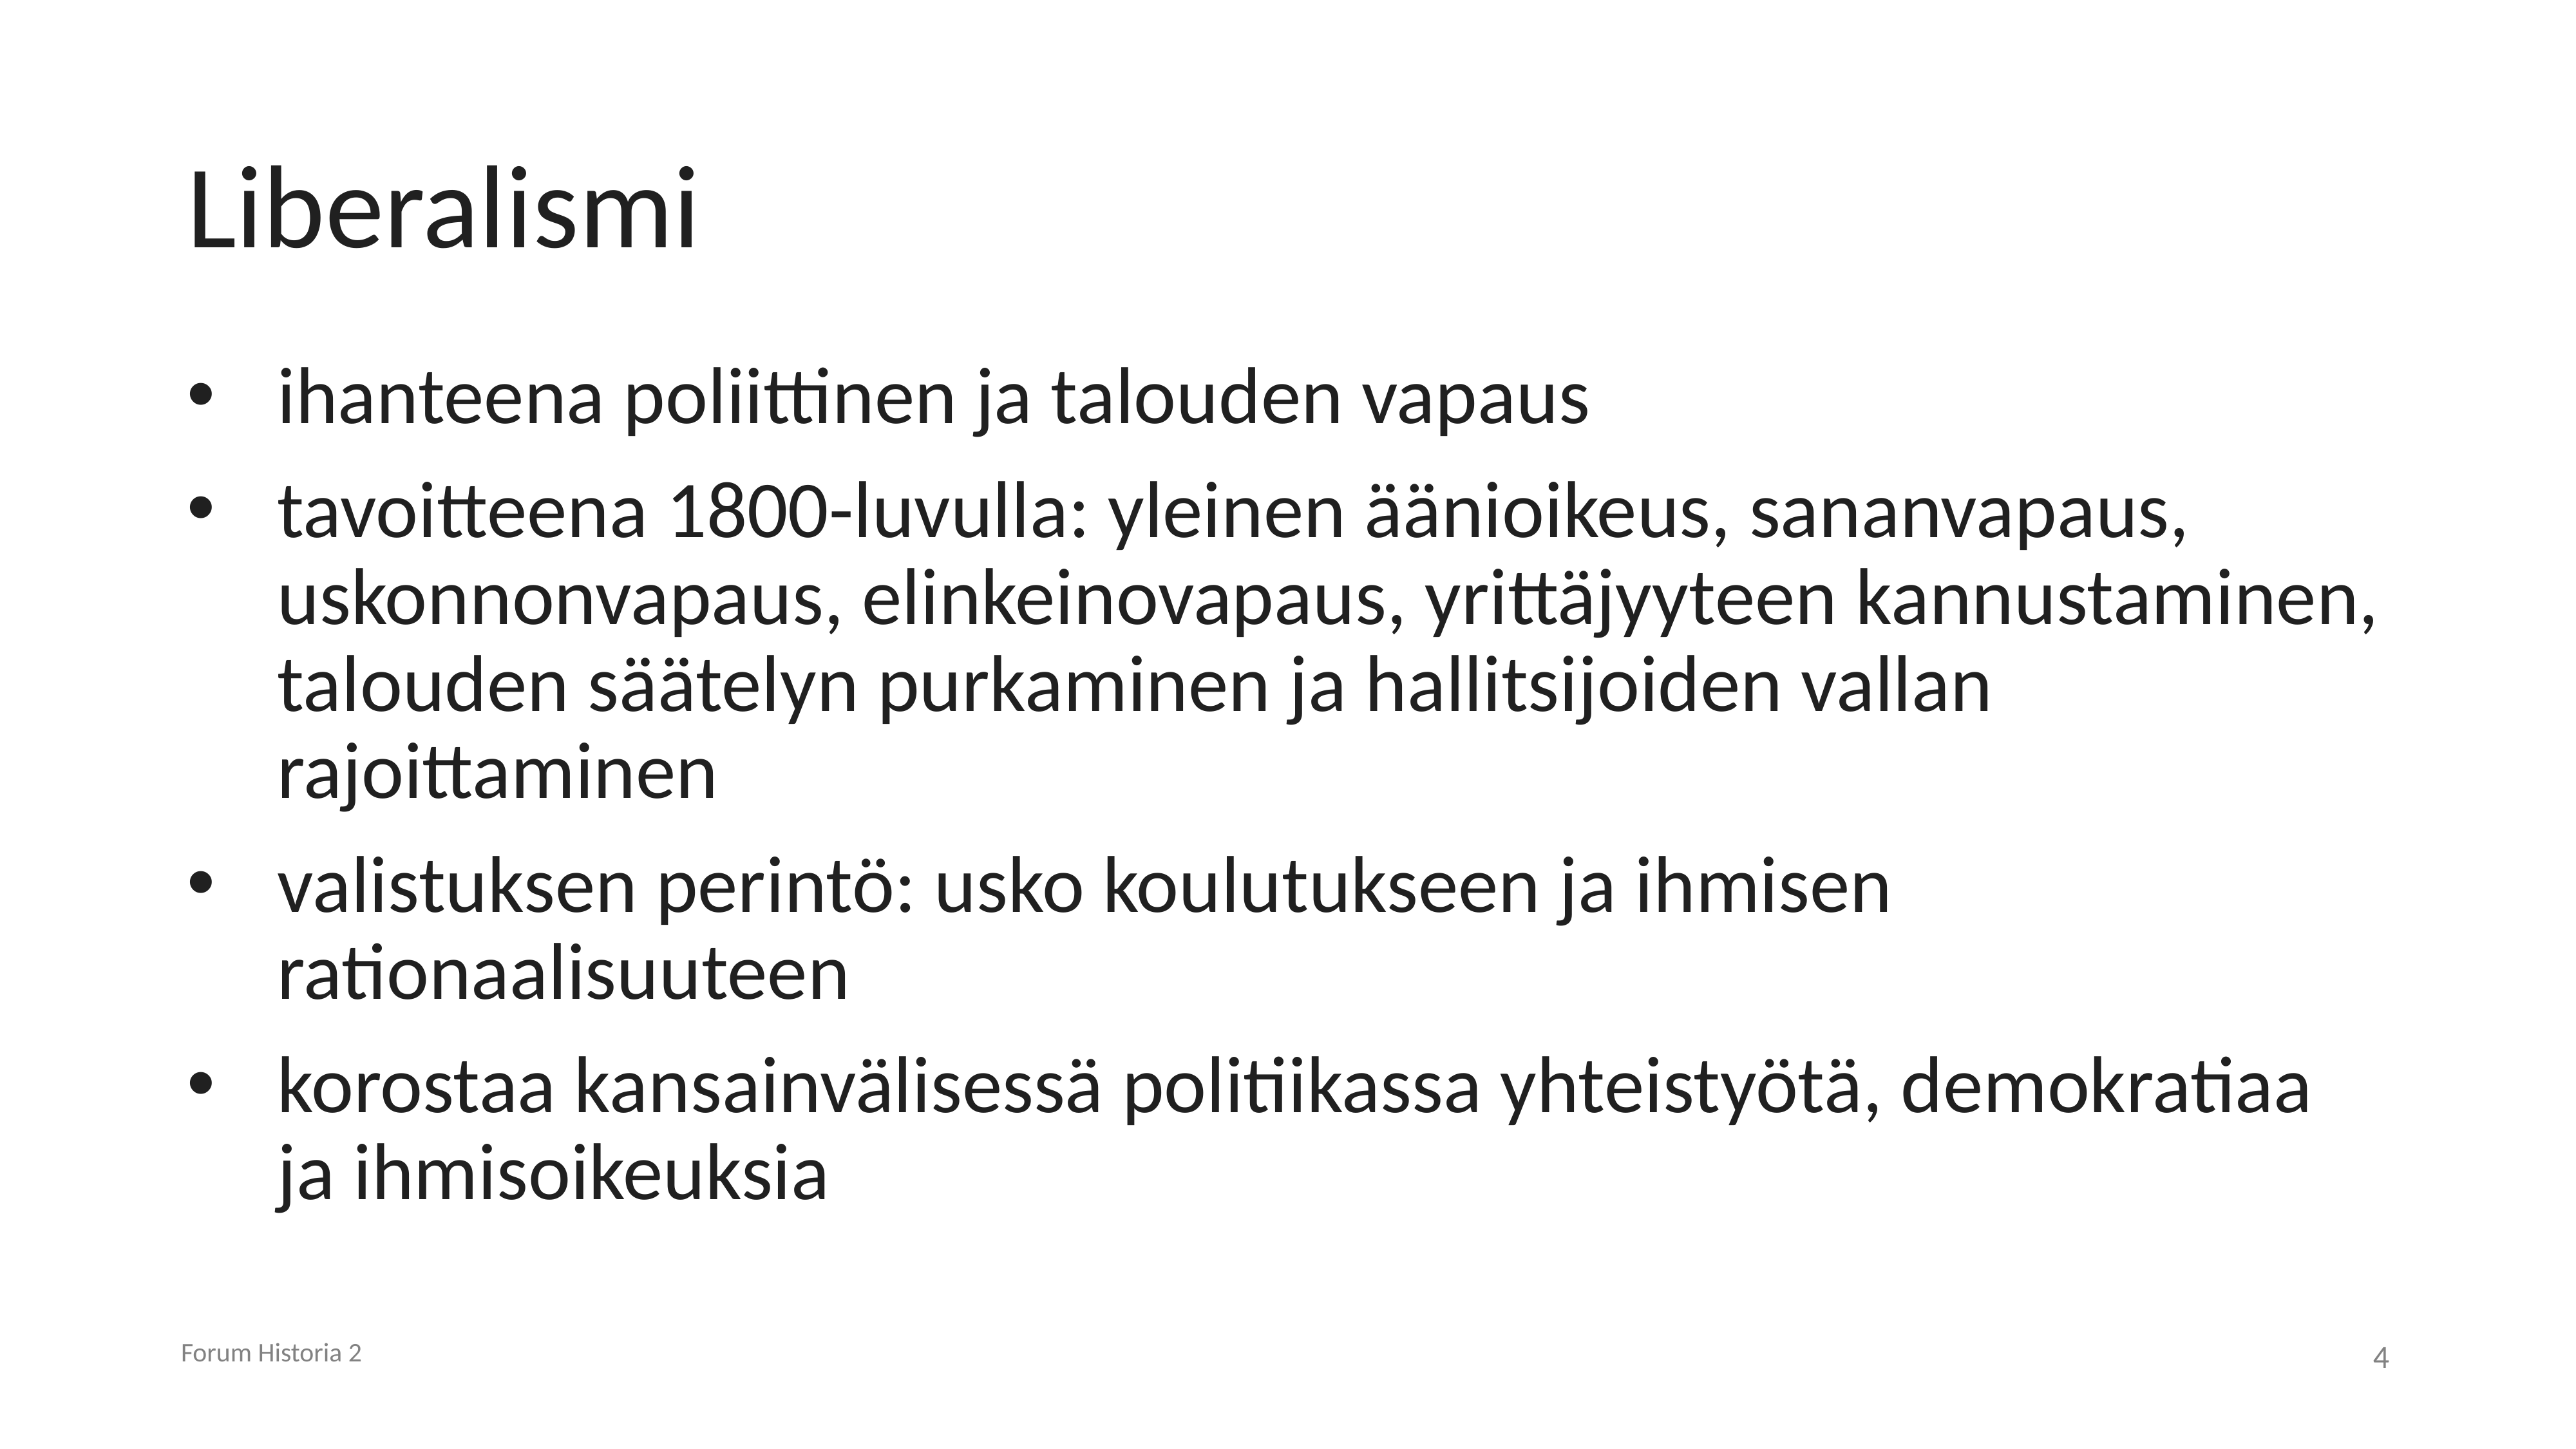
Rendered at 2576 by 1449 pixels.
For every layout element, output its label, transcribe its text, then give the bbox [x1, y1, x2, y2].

title Liberalismi [177, 69, 2399, 350]
footer Forum Historia 2 [171, 1294, 1041, 1372]
slide_number <numero> [1819, 1302, 2399, 1380]
list ihanteena poliittinen ja talouden vapaus tavoitteena 1800-luvulla: yleinen äänioikeus, sananvapaus, uskonnonvapaus, elinkeinovapaus, yrittäjyyteen kannustaminen, talouden säätelyn purkaminen ja hallitsijoiden vallan rajoittaminen valistuksen perintö: usko koulutukseen ja ihmisen rationaalisuuteen korostaa kansainvälisessä politiikassa yhteistyötä, demokratiaa ja ihmisoikeuksia [177, 350, 2399, 1295]
